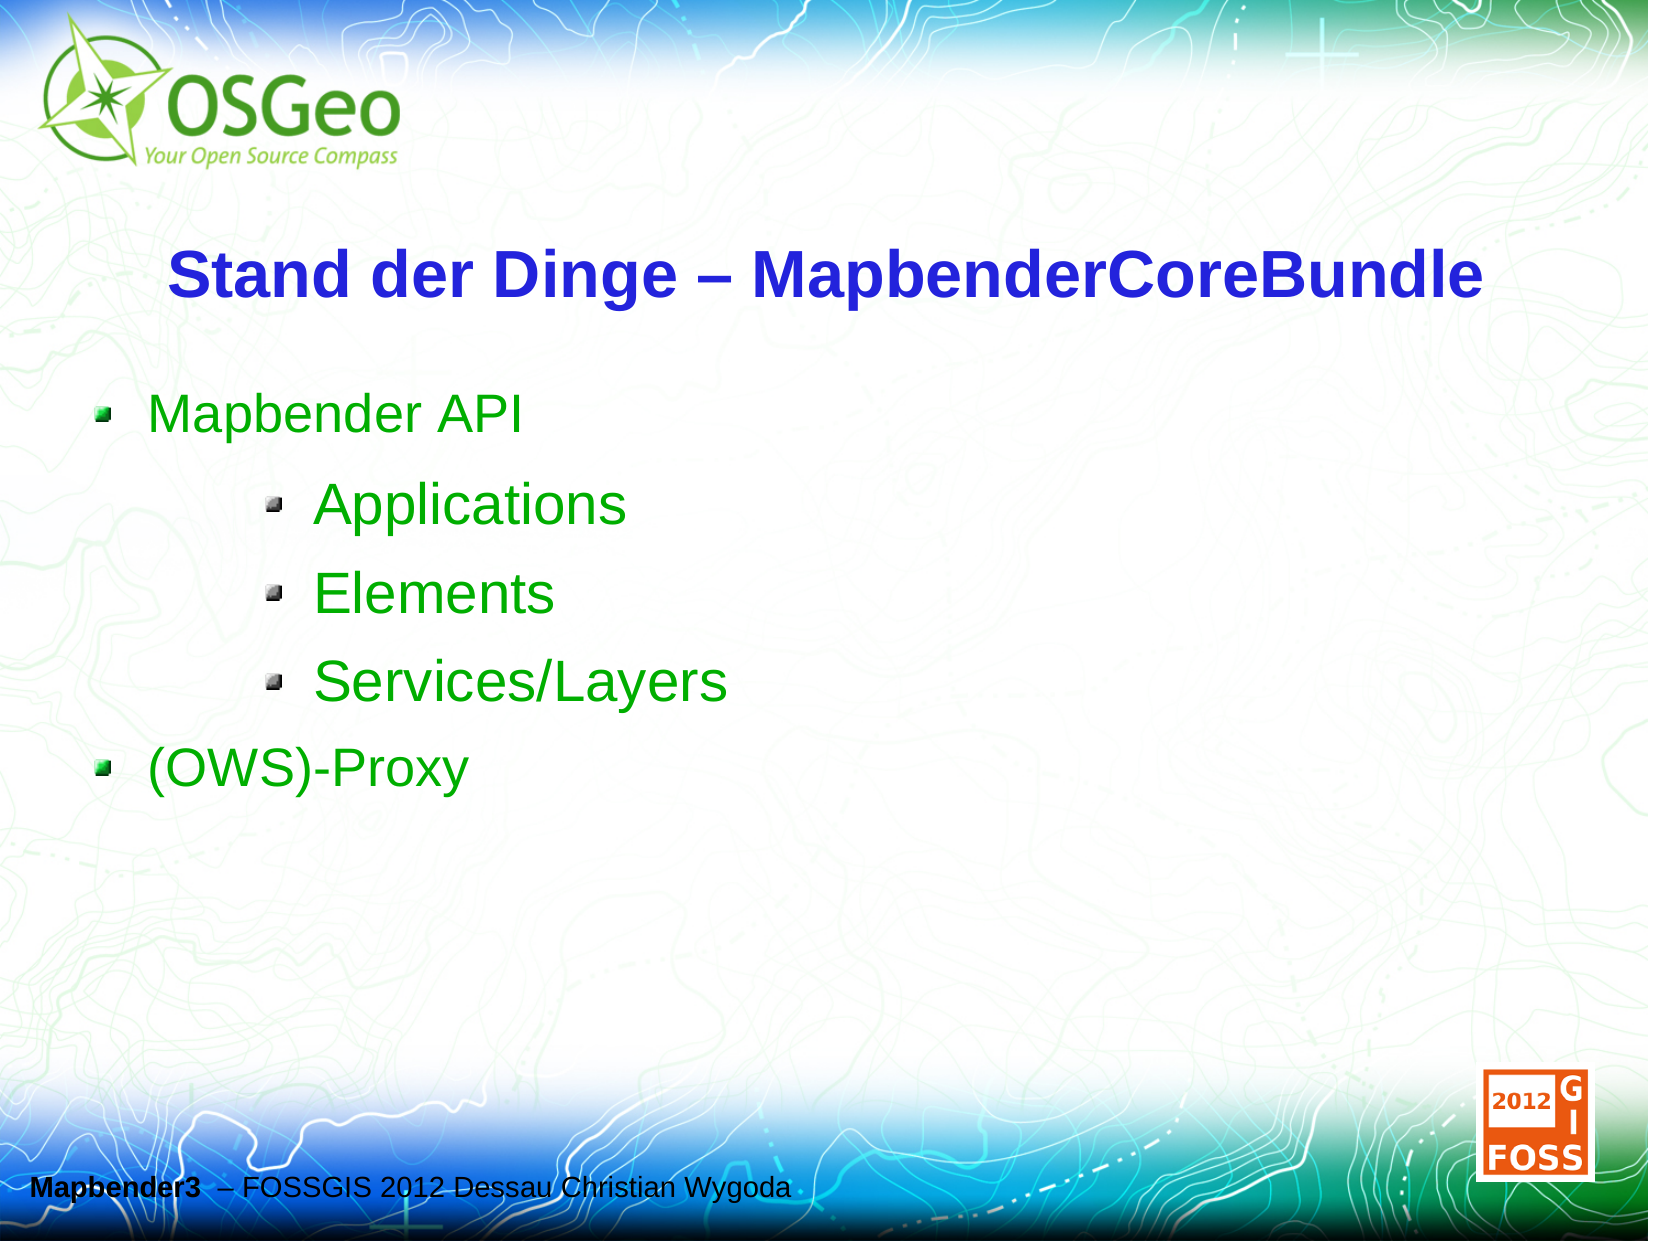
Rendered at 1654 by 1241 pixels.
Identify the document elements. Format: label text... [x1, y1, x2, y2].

picture [0, 0, 1648, 1241]
title Stand der Dinge – MapbenderCoreBundle [82, 200, 1571, 349]
list Mapbender API Applications Elements Services/Layers (OWS)-Proxy [76, 383, 1565, 1203]
